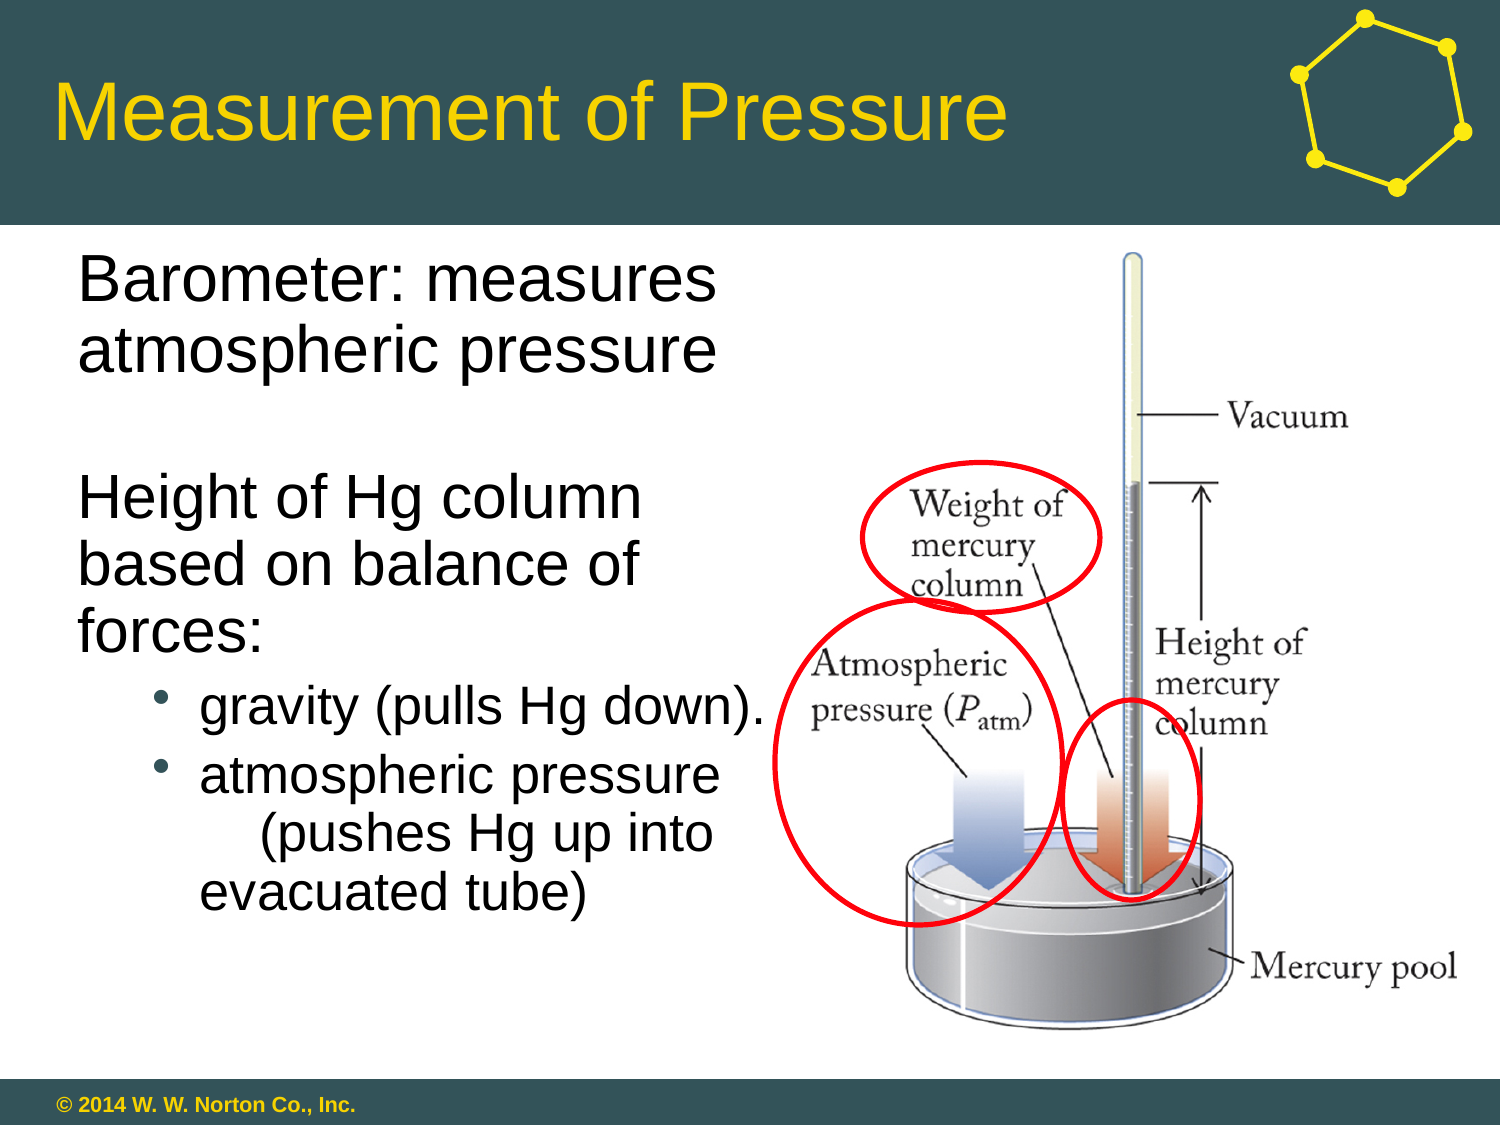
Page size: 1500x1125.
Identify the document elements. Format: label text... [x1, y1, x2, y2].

chart [800, 603, 1059, 922]
title Measurement of Pressure [37, 19, 1118, 195]
list Barometer: measures atmospheric pressure Height of Hg column based on balance of forces: gravity (pulls Hg down). atmospheric pressure (pushes Hg up into evacuated tube) [62, 235, 788, 979]
chart [800, 241, 1468, 1038]
chart [1066, 703, 1197, 897]
chart [866, 466, 1097, 609]
